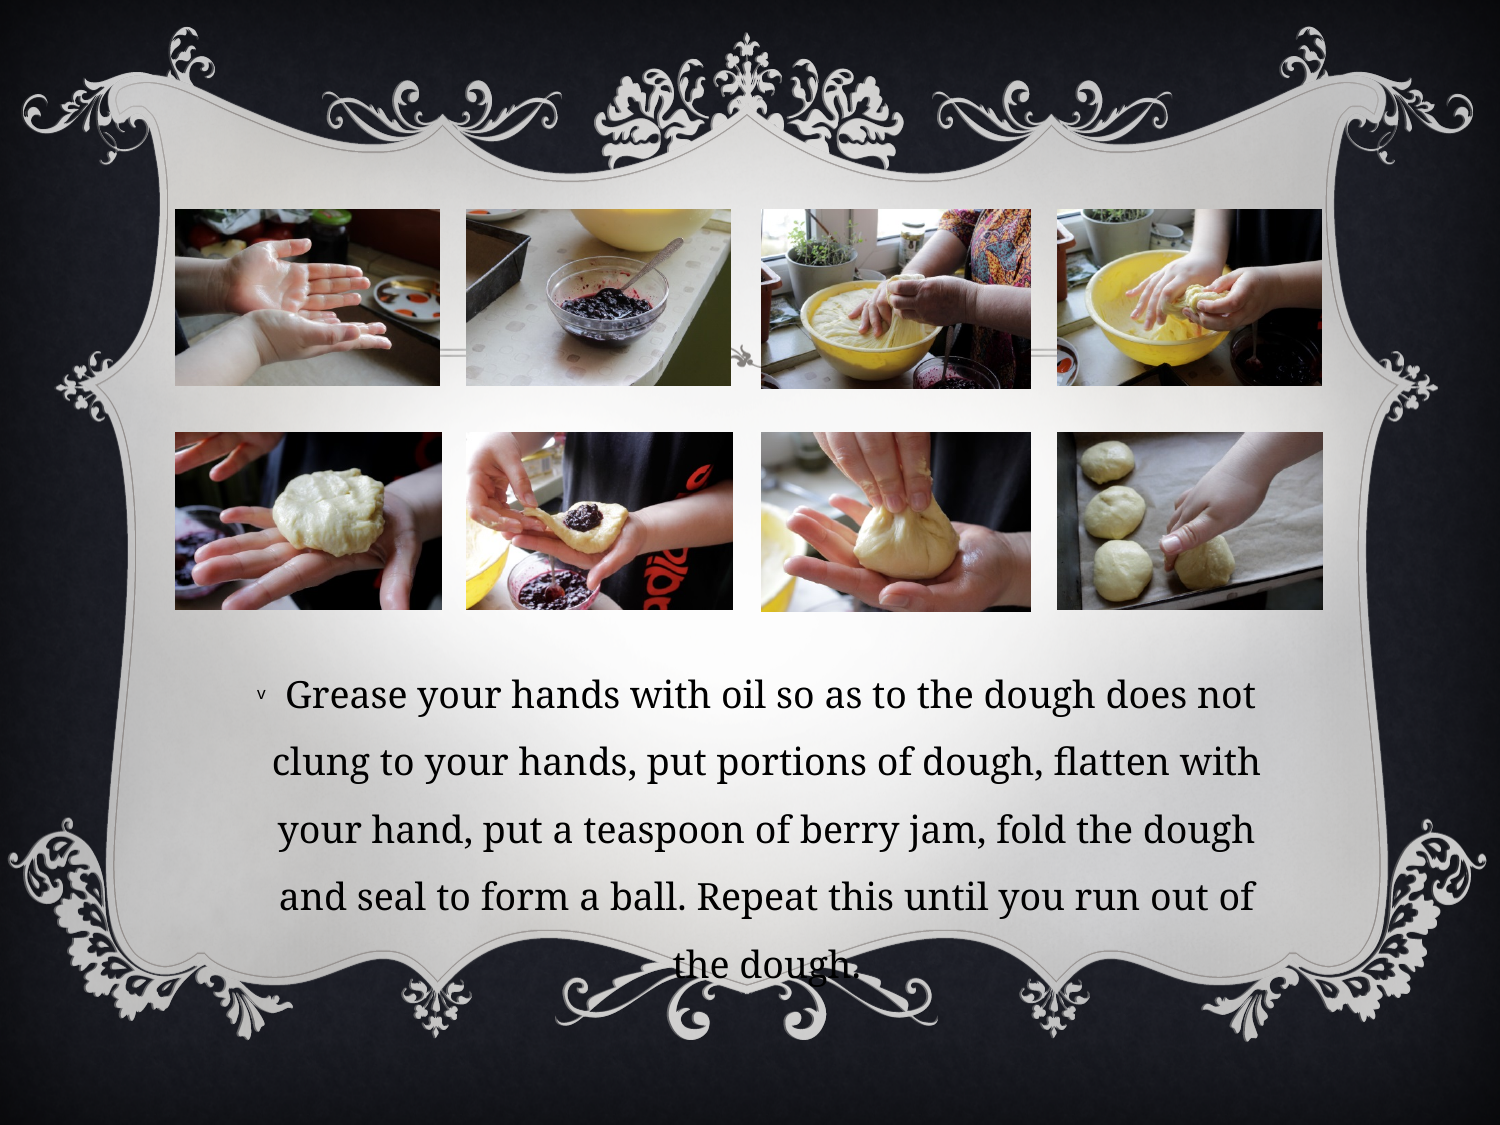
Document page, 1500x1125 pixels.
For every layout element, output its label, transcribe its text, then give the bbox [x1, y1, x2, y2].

list Grease your hands with oil so as to the dough does not clung to your hands, put portions of dough, flatten with your hand, put a teaspoon of berry jam, fold the dough and seal to form a ball. Repeat this until you run out of the dough. [242, 633, 1293, 926]
picture [0, 0, 1500, 1125]
